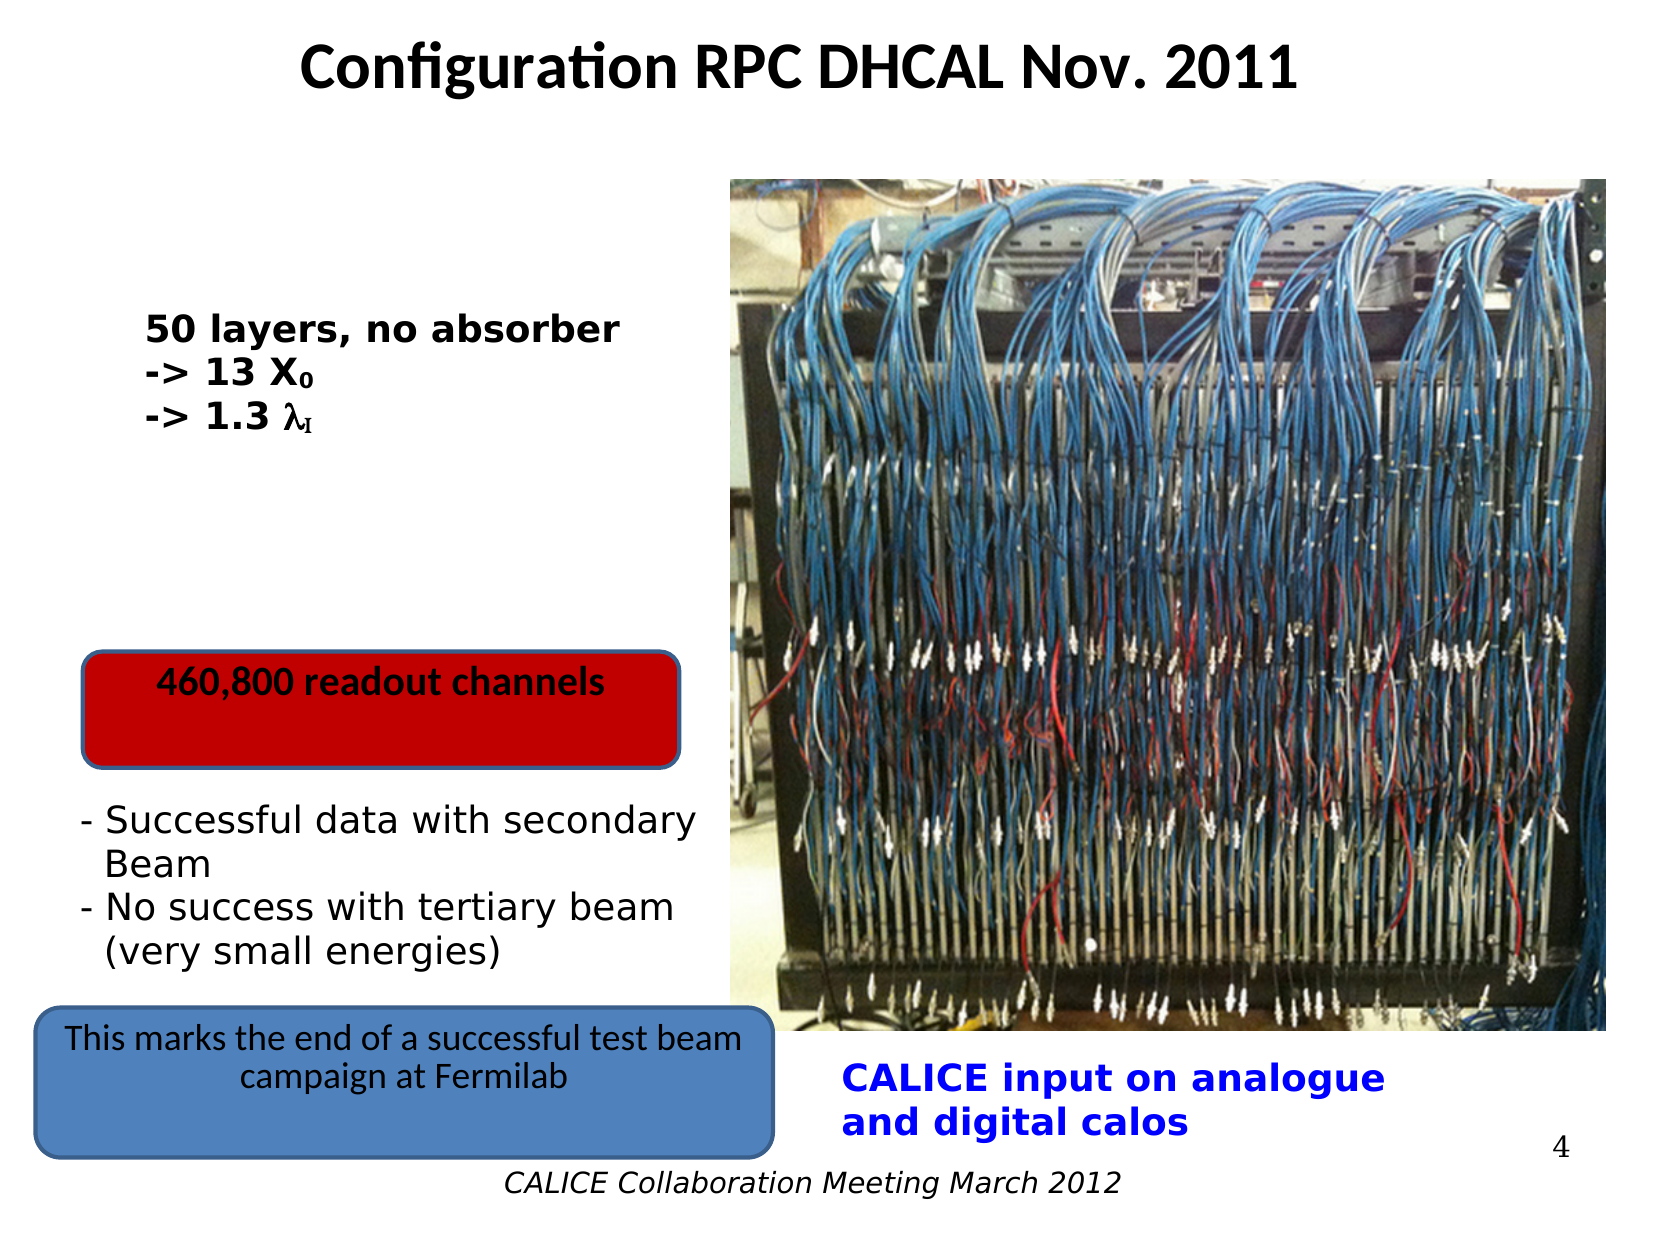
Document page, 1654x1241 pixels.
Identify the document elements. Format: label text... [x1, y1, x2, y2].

picture [730, 179, 1606, 1031]
text_box This marks the end of a successful test beam campaign at Fermilab [35, 1007, 773, 1158]
text_box CALICE input on analogue and digital calos [826, 1049, 1654, 1152]
text_box 50 layers, no absorber -> 13 X0 -> 1.3 λI [129, 300, 635, 471]
text_box 460,800 readout channels [82, 651, 680, 768]
text_box Configuration RPC DHCAL Nov. 2011 [135, 31, 1583, 138]
text_box - Successful data with secondary Beam - No success with tertiary beam (very small energies) [65, 791, 713, 981]
